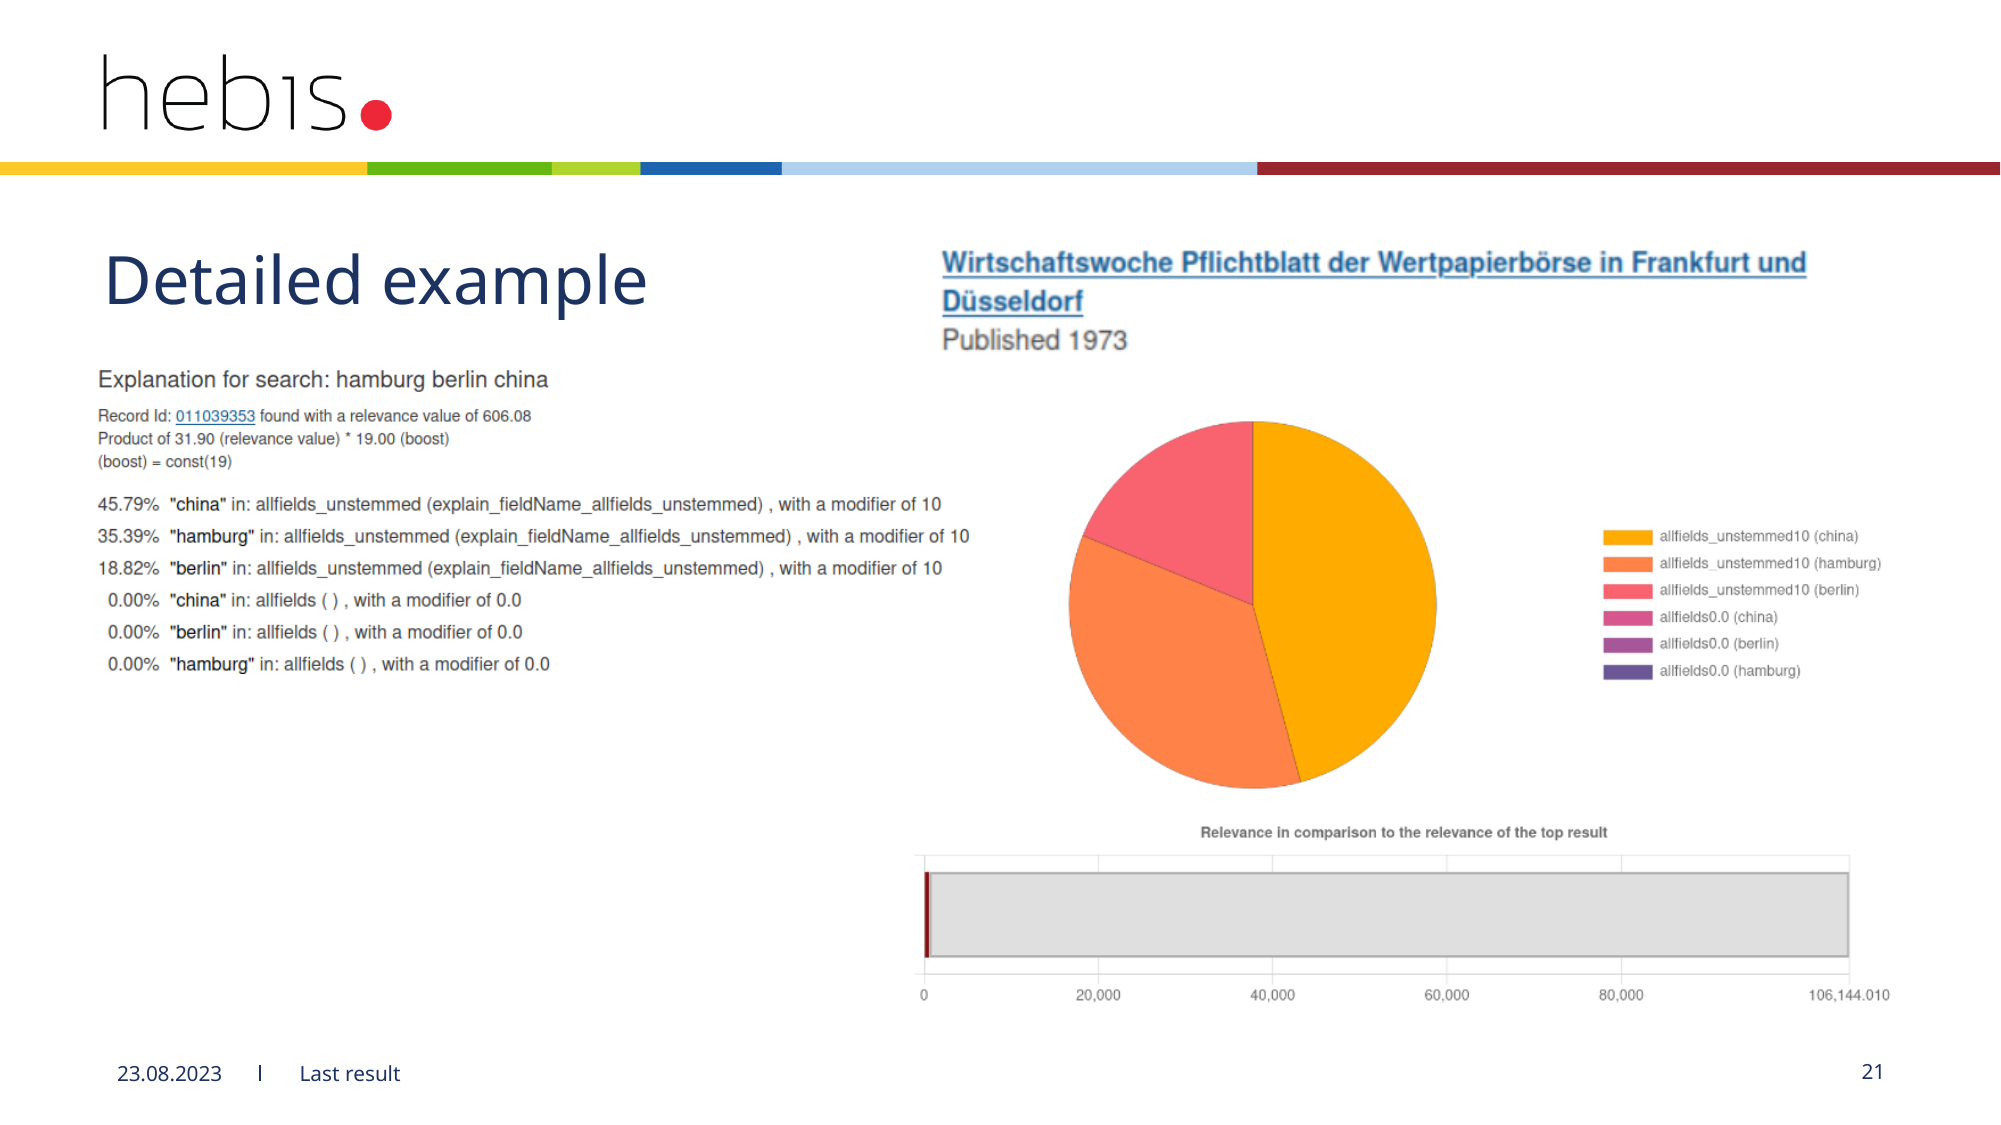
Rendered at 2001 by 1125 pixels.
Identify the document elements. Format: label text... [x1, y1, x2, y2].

picture [0, 0, 2001, 248]
list Detailed example [97, 242, 932, 313]
slide_number 23.08.2023 [102, 1042, 271, 1103]
slide_number <number> [1694, 1042, 1900, 1103]
text_box [1052, 361, 1300, 467]
picture [95, 240, 1905, 1014]
footer Last result [284, 1042, 1451, 1103]
